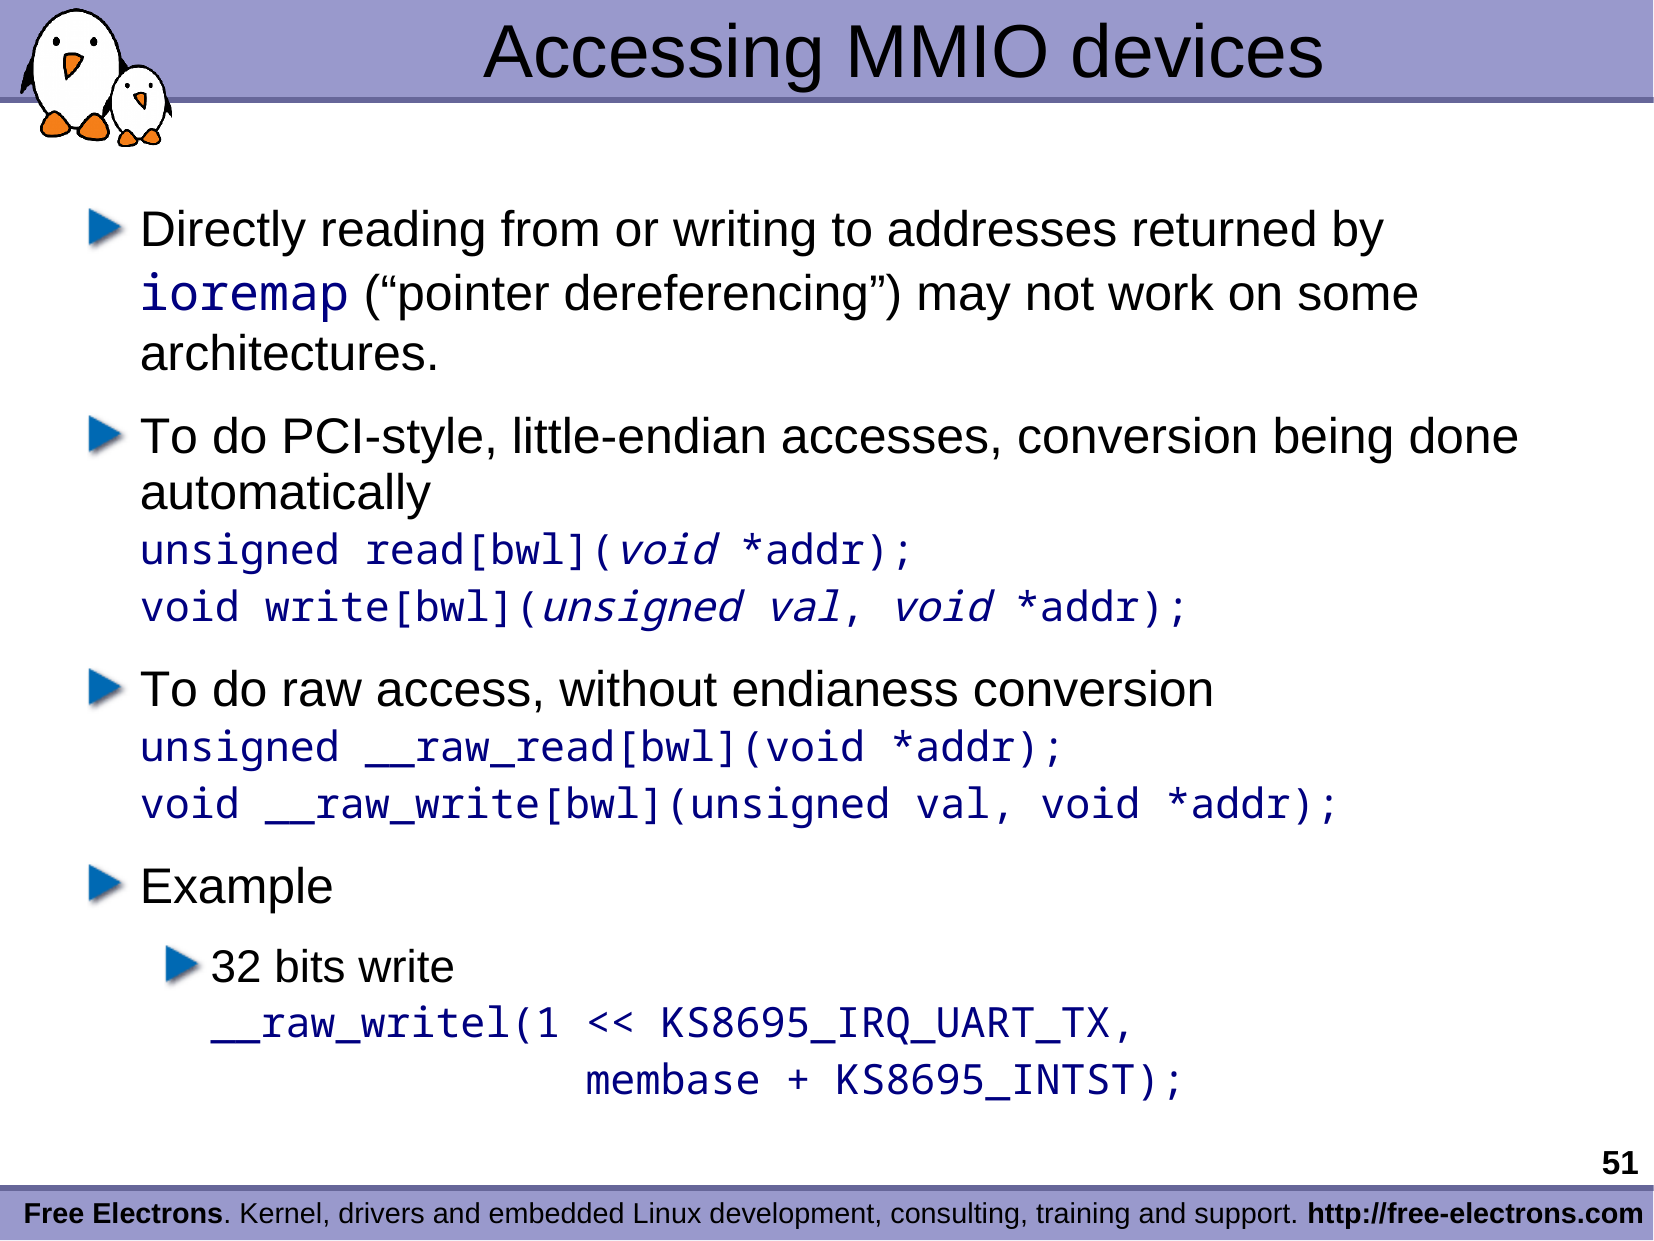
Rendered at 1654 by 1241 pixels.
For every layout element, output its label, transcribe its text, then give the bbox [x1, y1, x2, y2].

picture [20, 8, 172, 147]
list Directly reading from or writing to addresses returned by ioremap (“pointer dereferencing”) may not work on some architectures. To do PCI-style, little-endian accesses, conversion being done automatically unsigned read[bwl](void *addr); void write[bwl](unsigned val, void *addr); To do raw access, without endianess conversion unsigned __raw_read[bwl](void *addr); void __raw_write[bwl](unsigned val, void *addr); Example 32 bits write __raw_writel(1 << KS8695_IRQ_UART_TX, membase + KS8695_INTST); [68, 201, 1592, 1118]
title Accessing MMIO devices [178, 4, 1631, 98]
